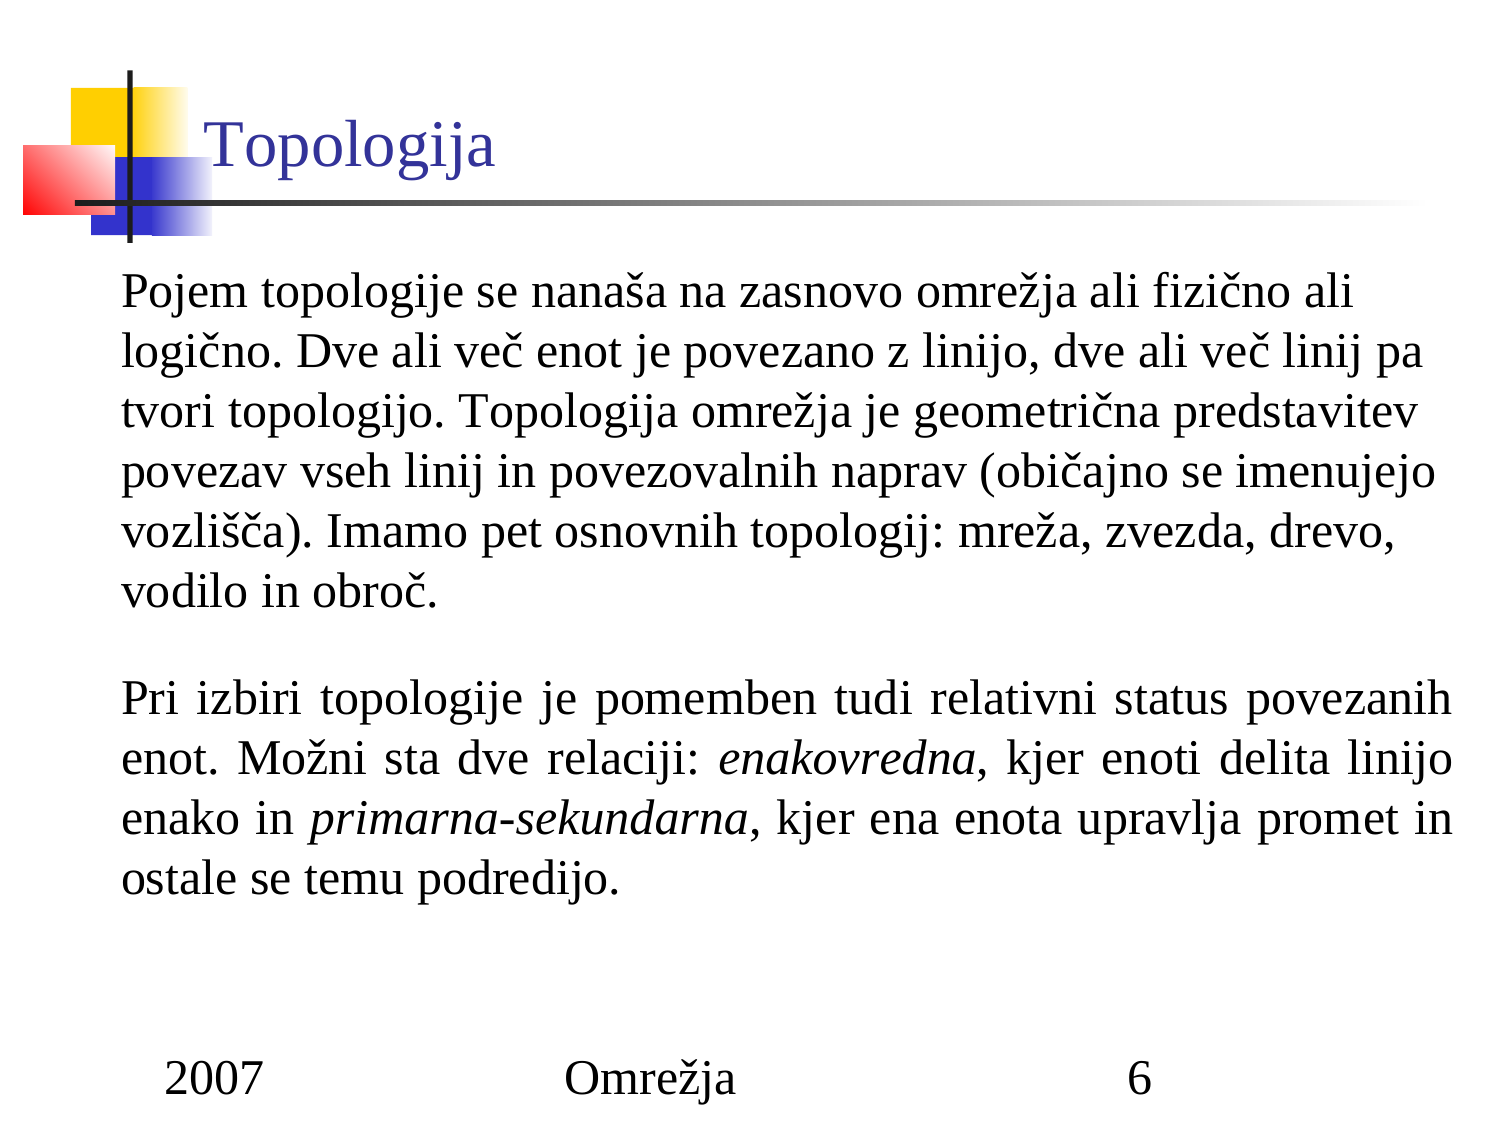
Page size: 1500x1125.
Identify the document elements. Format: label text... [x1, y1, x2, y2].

list Pojem topologije se nanaša na zasnovo omrežja ali fizično ali logično. Dve ali več enot je povezano z linijo, dve ali več linij pa tvori topologijo. Topologija omrežja je geometrična predstavitev povezav vseh linij in povezovalnih naprav (običajno se imenujejo vozlišča). Imamo pet osnovnih topologij: mreža, zvezda, drevo, vodilo in obroč. Pri izbiri topologije je pomemben tudi relativni status povezanih enot. Možni sta dve relaciji: enakovredna, kjer enoti delita linijo enako in primarna-sekundarna, kjer ena enota upravlja promet in ostale se temu podredijo. [50, 249, 1469, 1007]
title Topologija [188, 92, 1468, 188]
